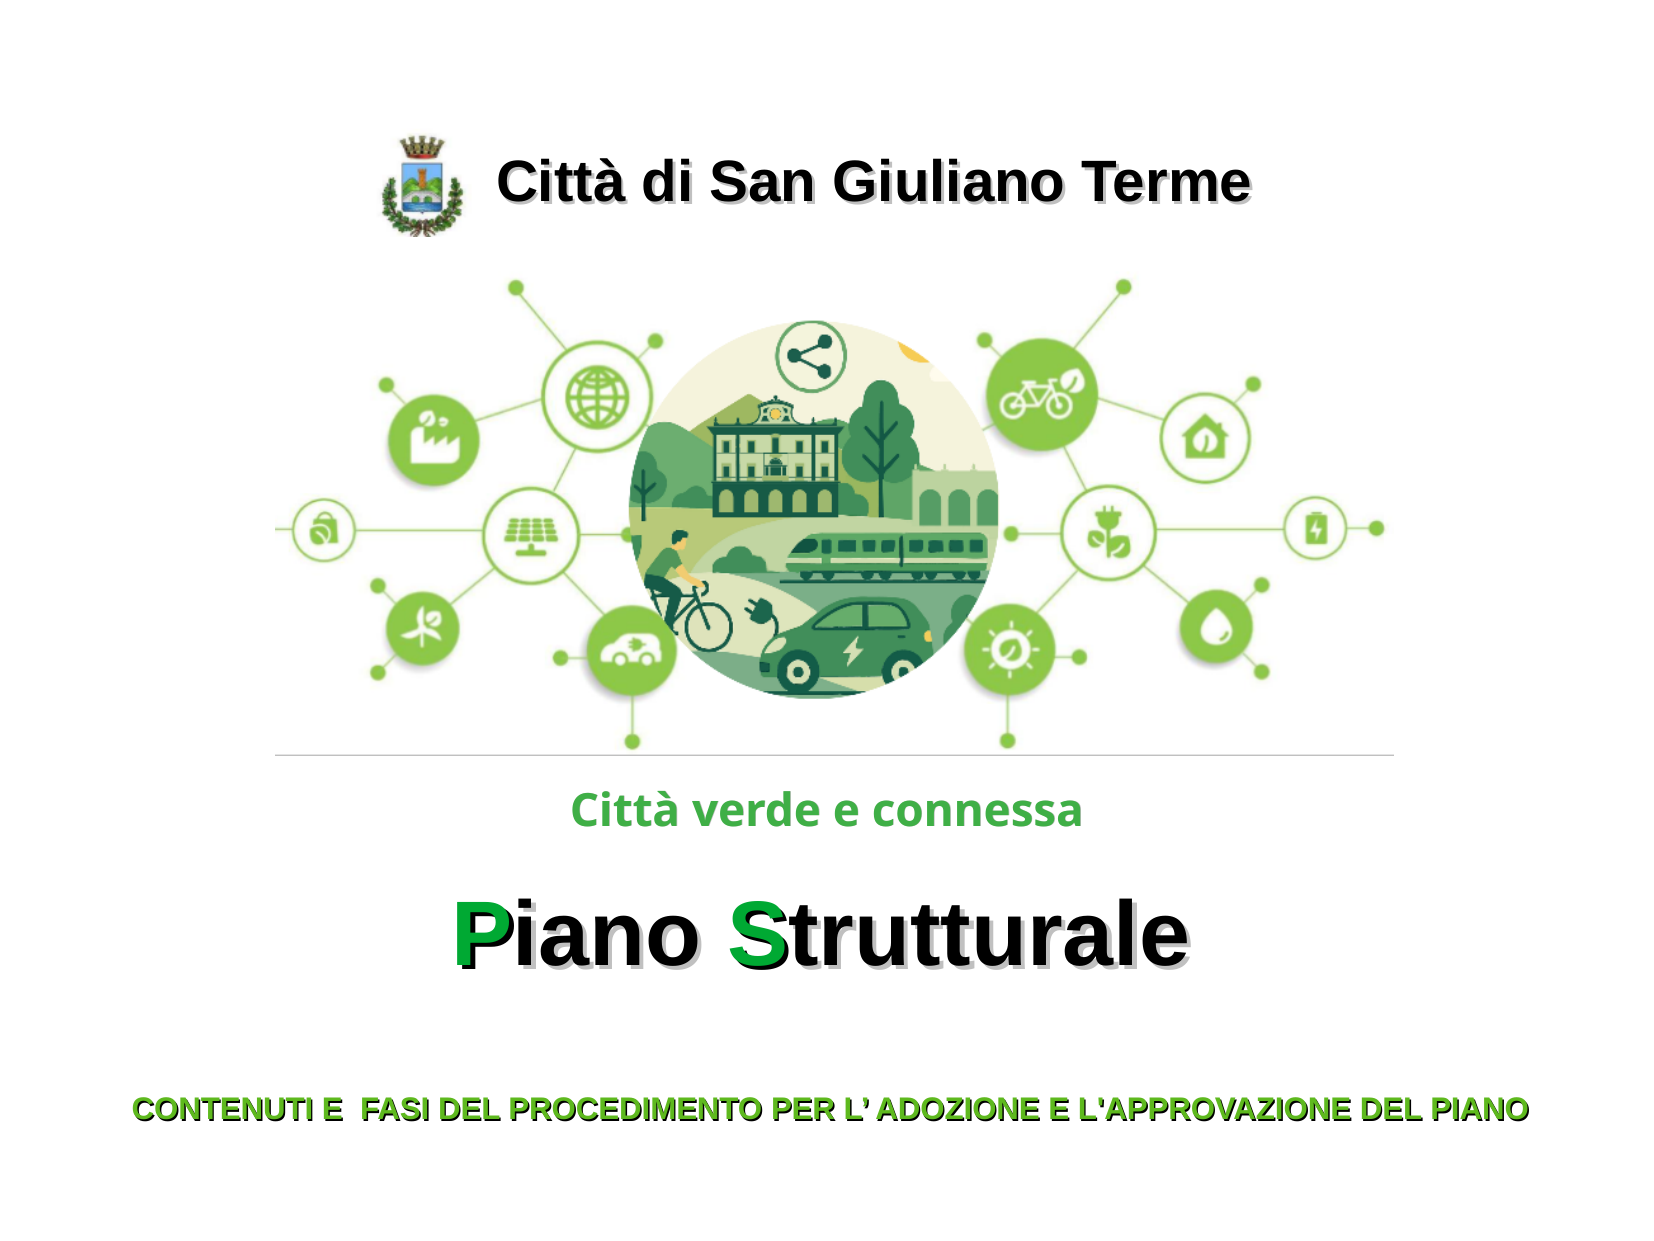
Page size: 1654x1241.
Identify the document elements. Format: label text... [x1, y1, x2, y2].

text_box [502, 1098, 1205, 1186]
text_box Città di San Giuliano Terme [481, 141, 1335, 251]
picture [366, 118, 474, 237]
text_box Piano Strutturale [437, 874, 1206, 1007]
picture [275, 251, 1394, 756]
text_box Città verde e connessa [555, 769, 1193, 874]
text_box CONTENUTI E FASI DEL PROCEDIMENTO PER L’ ADOZIONE E L'APPROVAZIONE DEL PIANO [0, 1007, 1654, 1134]
